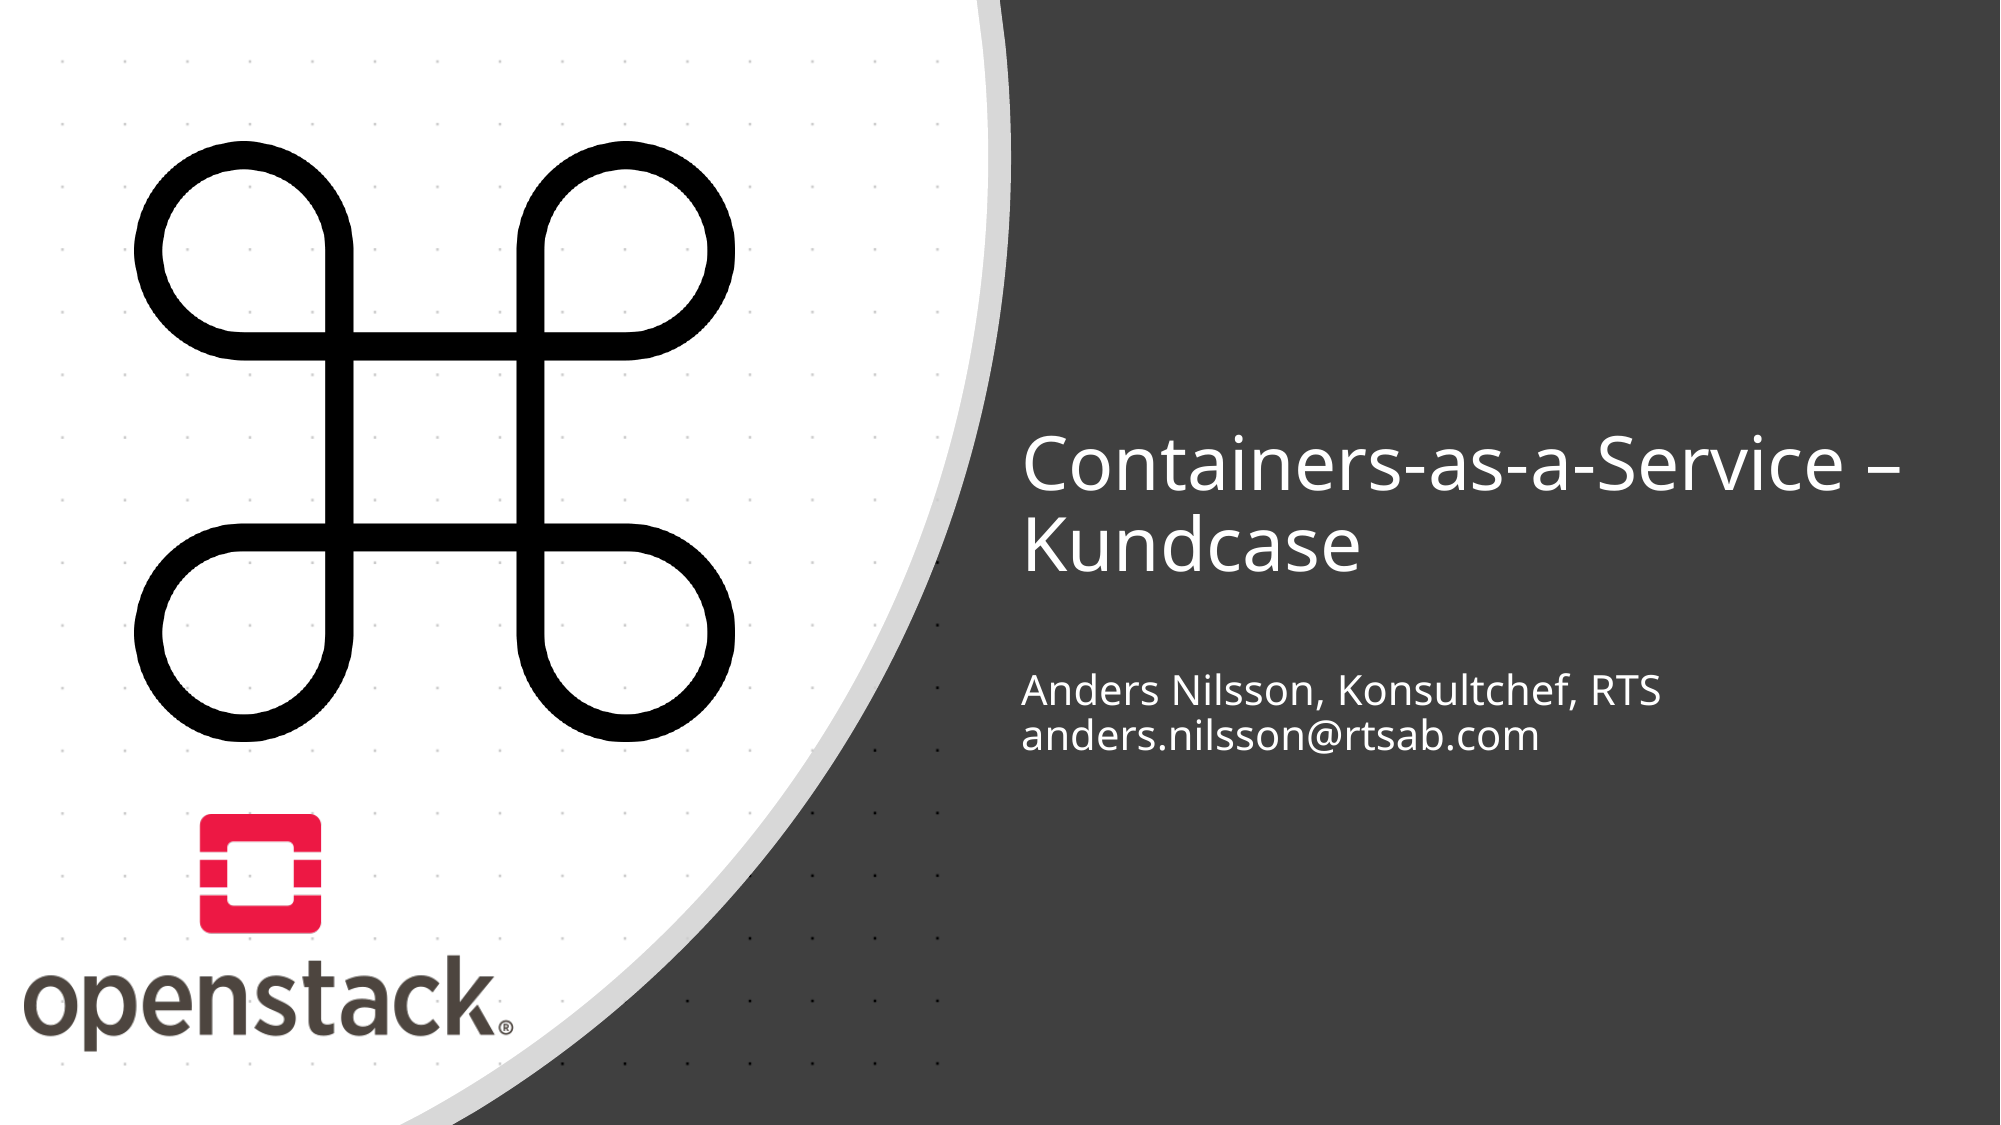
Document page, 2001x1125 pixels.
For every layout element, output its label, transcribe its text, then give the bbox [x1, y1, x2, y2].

text_box [0, 0, 2000, 1125]
text_box Containers-as-a-Service – Kundcase Anders Nilsson, Konsultchef, RTS anders.nilsson@rtsab.com [1006, 292, 1985, 767]
picture [134, 141, 735, 742]
picture [24, 814, 514, 1052]
picture [454, 441, 976, 1125]
